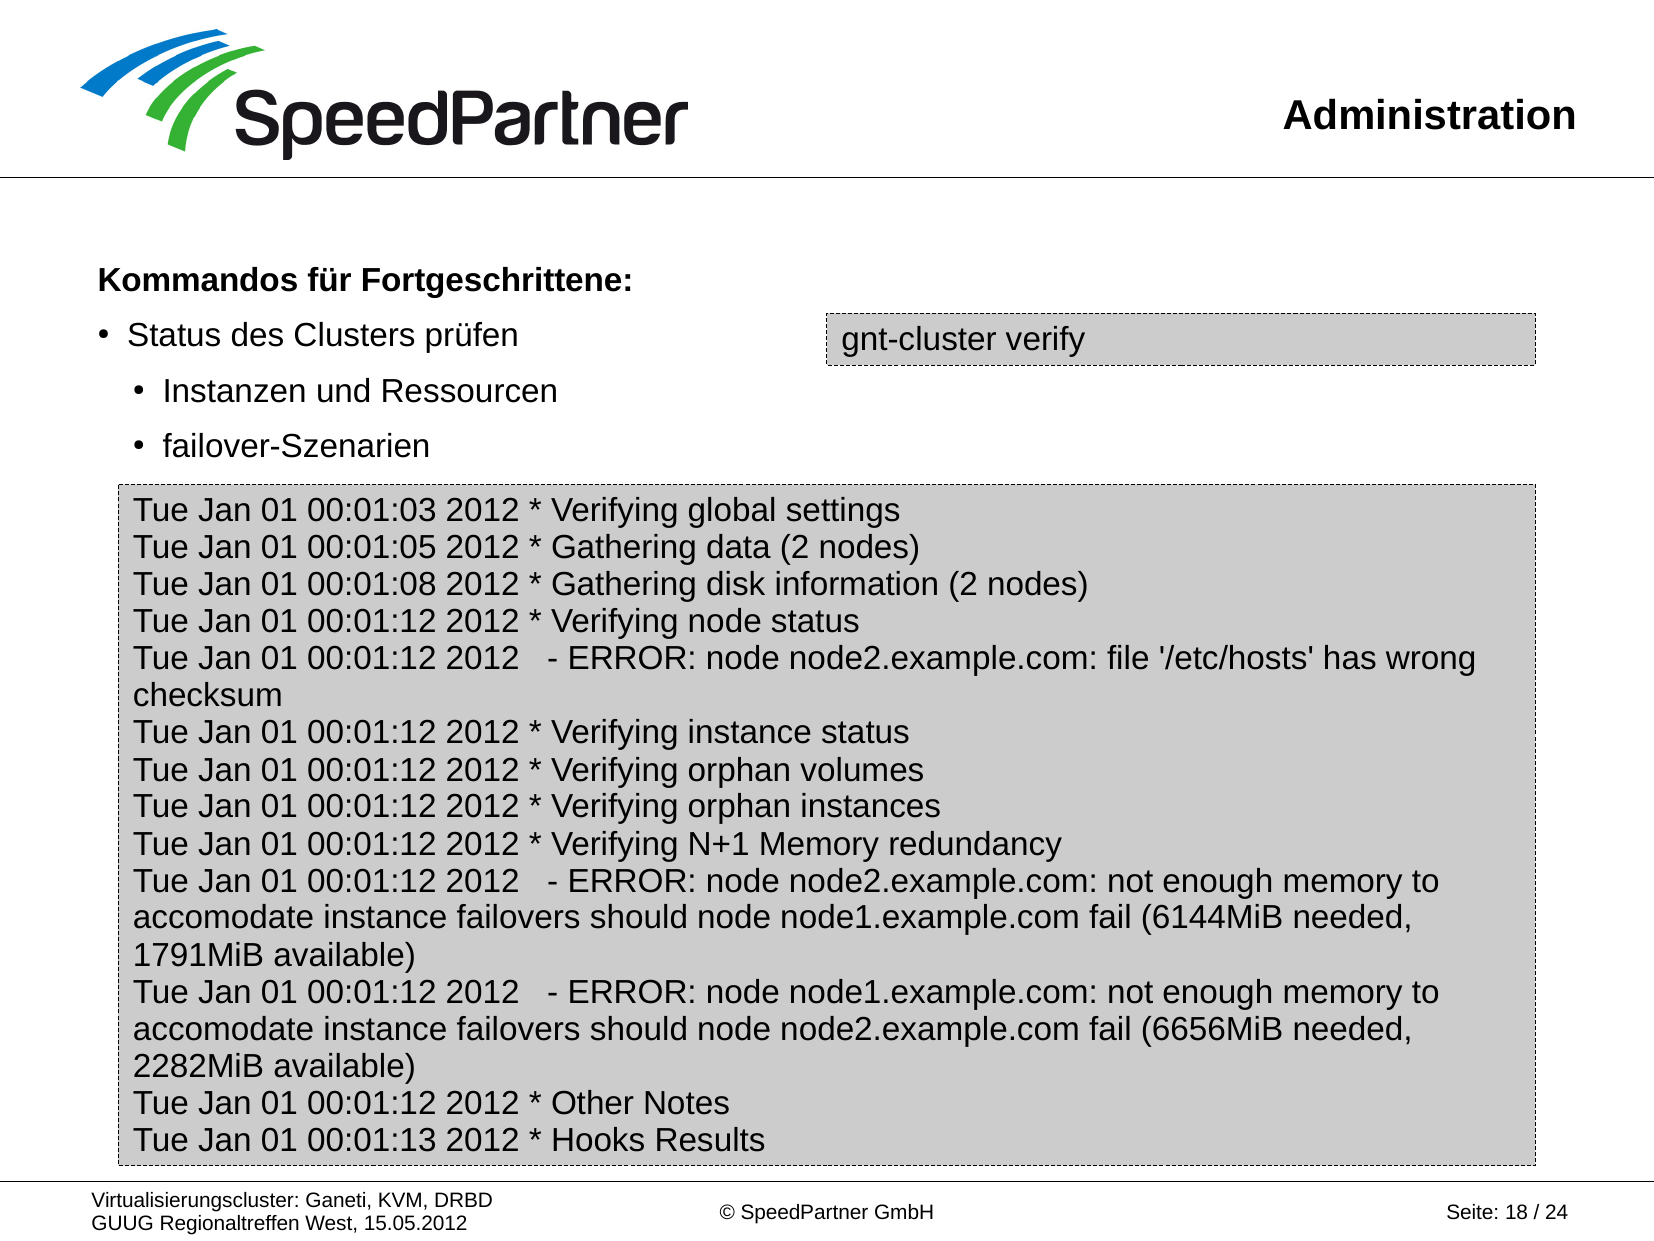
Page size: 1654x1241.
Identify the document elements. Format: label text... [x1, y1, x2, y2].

title Administration [590, 70, 1577, 160]
text_box gnt-cluster verify [826, 313, 1536, 366]
picture [80, 29, 688, 160]
text_box Kommandos für Fortgeschrittene: Status des Clusters prüfen Instanzen und Ressourcen failover-Szenarien [82, 254, 1565, 1177]
text_box Tue Jan 01 00:01:03 2012 * Verifying global settings Tue Jan 01 00:01:05 2012 * Gathering data (2 nodes) Tue Jan 01 00:01:08 2012 * Gathering disk information (2 nodes) Tue Jan 01 00:01:12 2012 * Verifying node status Tue Jan 01 00:01:12 2012 - ERROR: node node2.example.com: file '/etc/hosts' has wrong checksum Tue Jan 01 00:01:12 2012 * Verifying instance status Tue Jan 01 00:01:12 2012 * Verifying orphan volumes Tue Jan 01 00:01:12 2012 * Verifying orphan instances Tue Jan 01 00:01:12 2012 * Verifying N+1 Memory redundancy Tue Jan 01 00:01:12 2012 - ERROR: node node2.example.com: not enough memory to accomodate instance failovers should node node1.example.com fail (6144MiB needed, 1791MiB available) Tue Jan 01 00:01:12 2012 - ERROR: node node1.example.com: not enough memory to accomodate instance failovers should node node2.example.com fail (6656MiB needed, 2282MiB available) Tue Jan 01 00:01:12 2012 * Other Notes Tue Jan 01 00:01:13 2012 * Hooks Results [118, 484, 1536, 1166]
